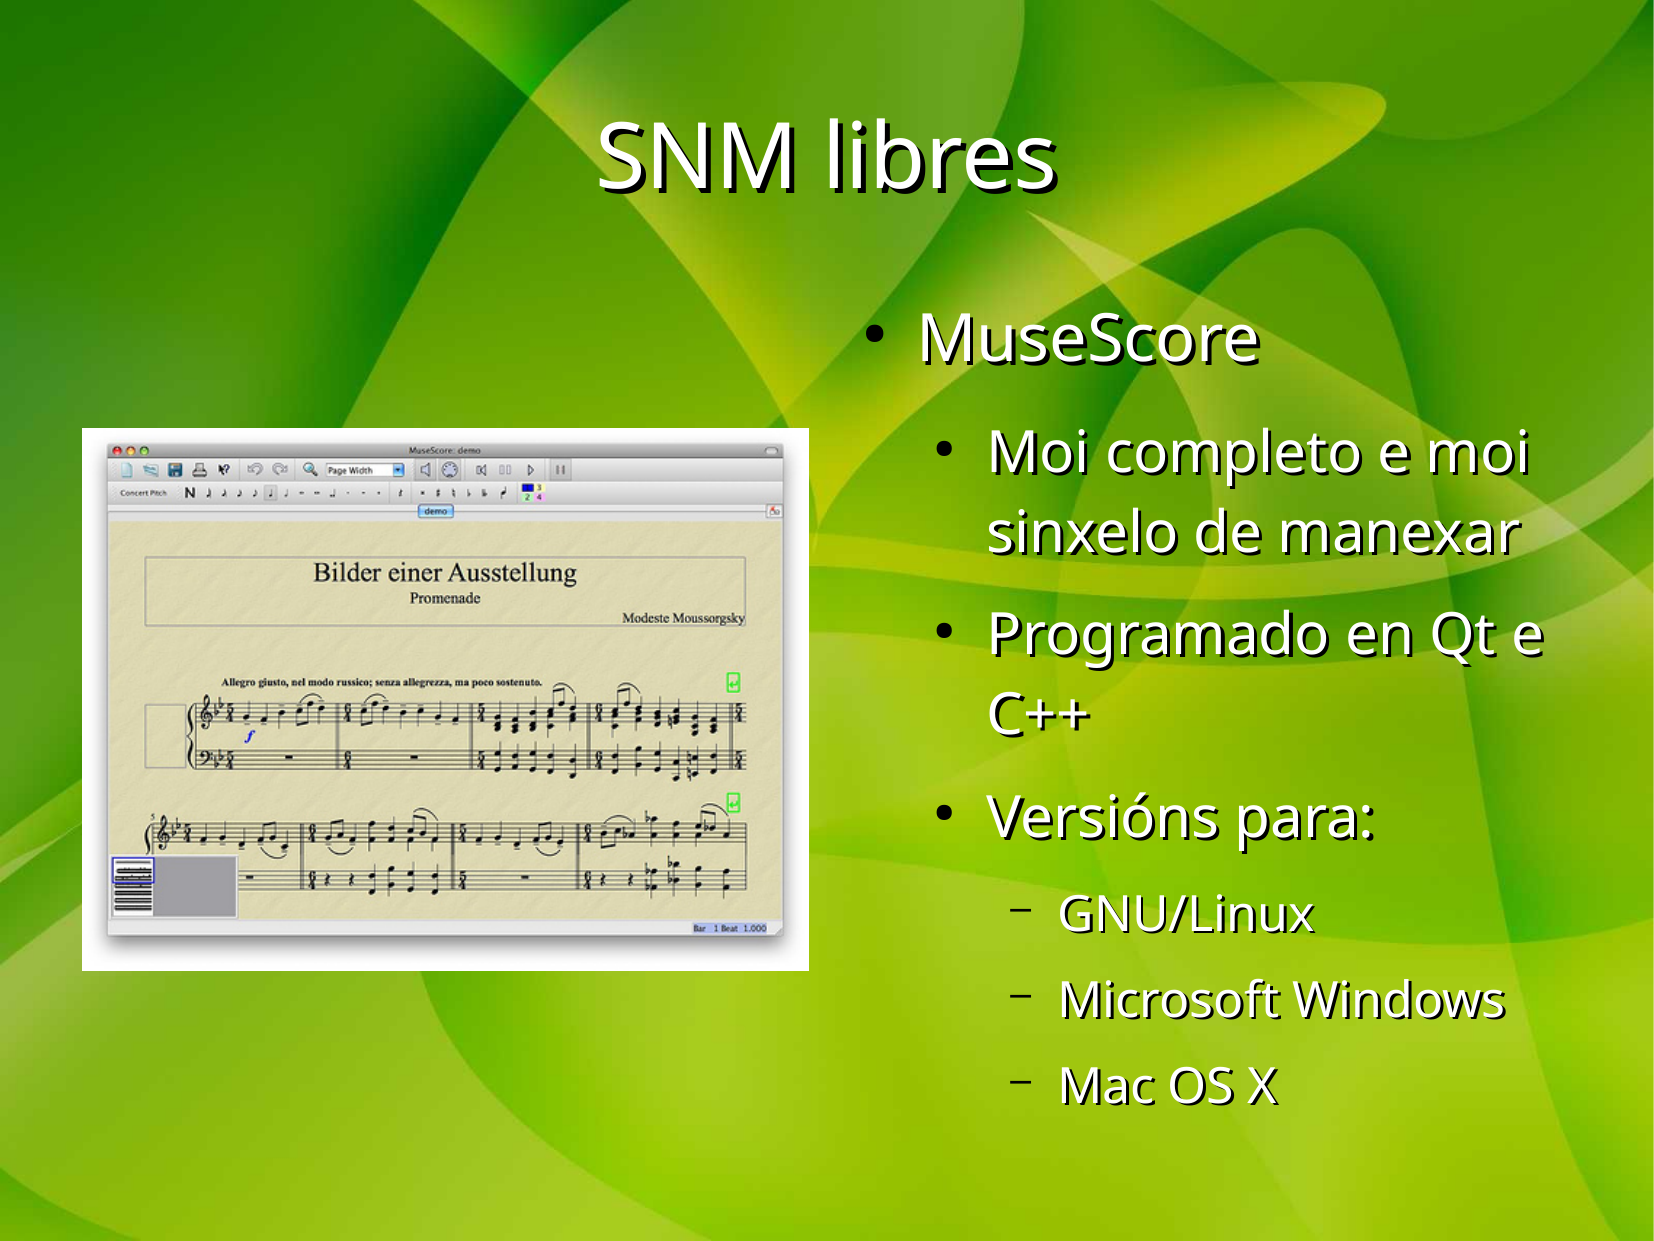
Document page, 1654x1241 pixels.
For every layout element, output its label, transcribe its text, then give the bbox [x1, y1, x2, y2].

title SNM libres [82, 49, 1571, 257]
list MuseScore Moi completo e moi sinxelo de manexar Programado en Qt e C++ Versións para: GNU/Linux Microsoft Windows Mac OS X [845, 290, 1572, 1109]
picture [0, 0, 1654, 1241]
